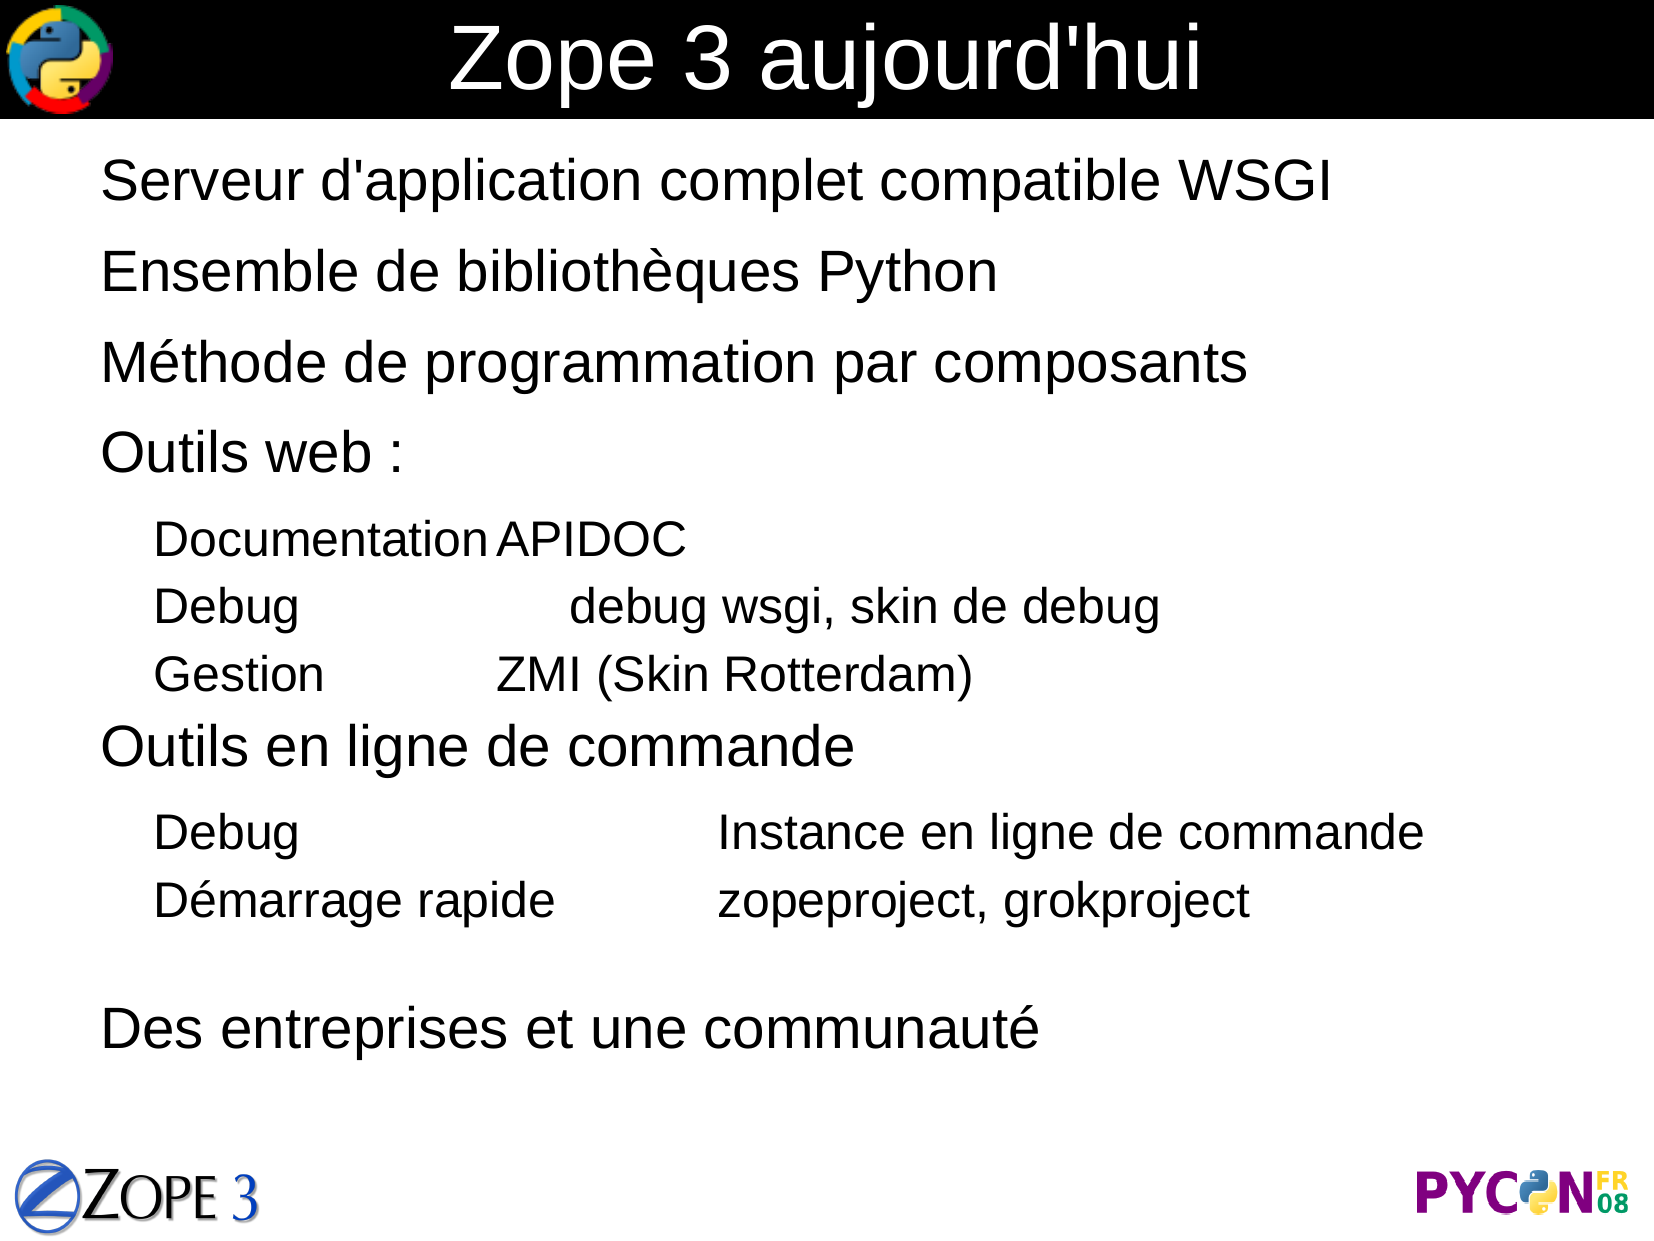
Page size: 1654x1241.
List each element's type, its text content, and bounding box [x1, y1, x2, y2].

title Zope 3 aujourd'hui [0, 0, 1654, 119]
picture [1417, 1170, 1628, 1215]
list Serveur d'application complet compatible WSGI Ensemble de bibliothèques Python Méthode de programmation par composants Outils web : Documentation APIDOC Debug debug wsgi, skin de debug Gestion ZMI (Skin Rotterdam) Outils en ligne de commande Debug Instance en ligne de commande Démarrage rapide zopeproject, grokproject Des entreprises et une communauté [82, 147, 1571, 1061]
picture [0, 1144, 266, 1241]
